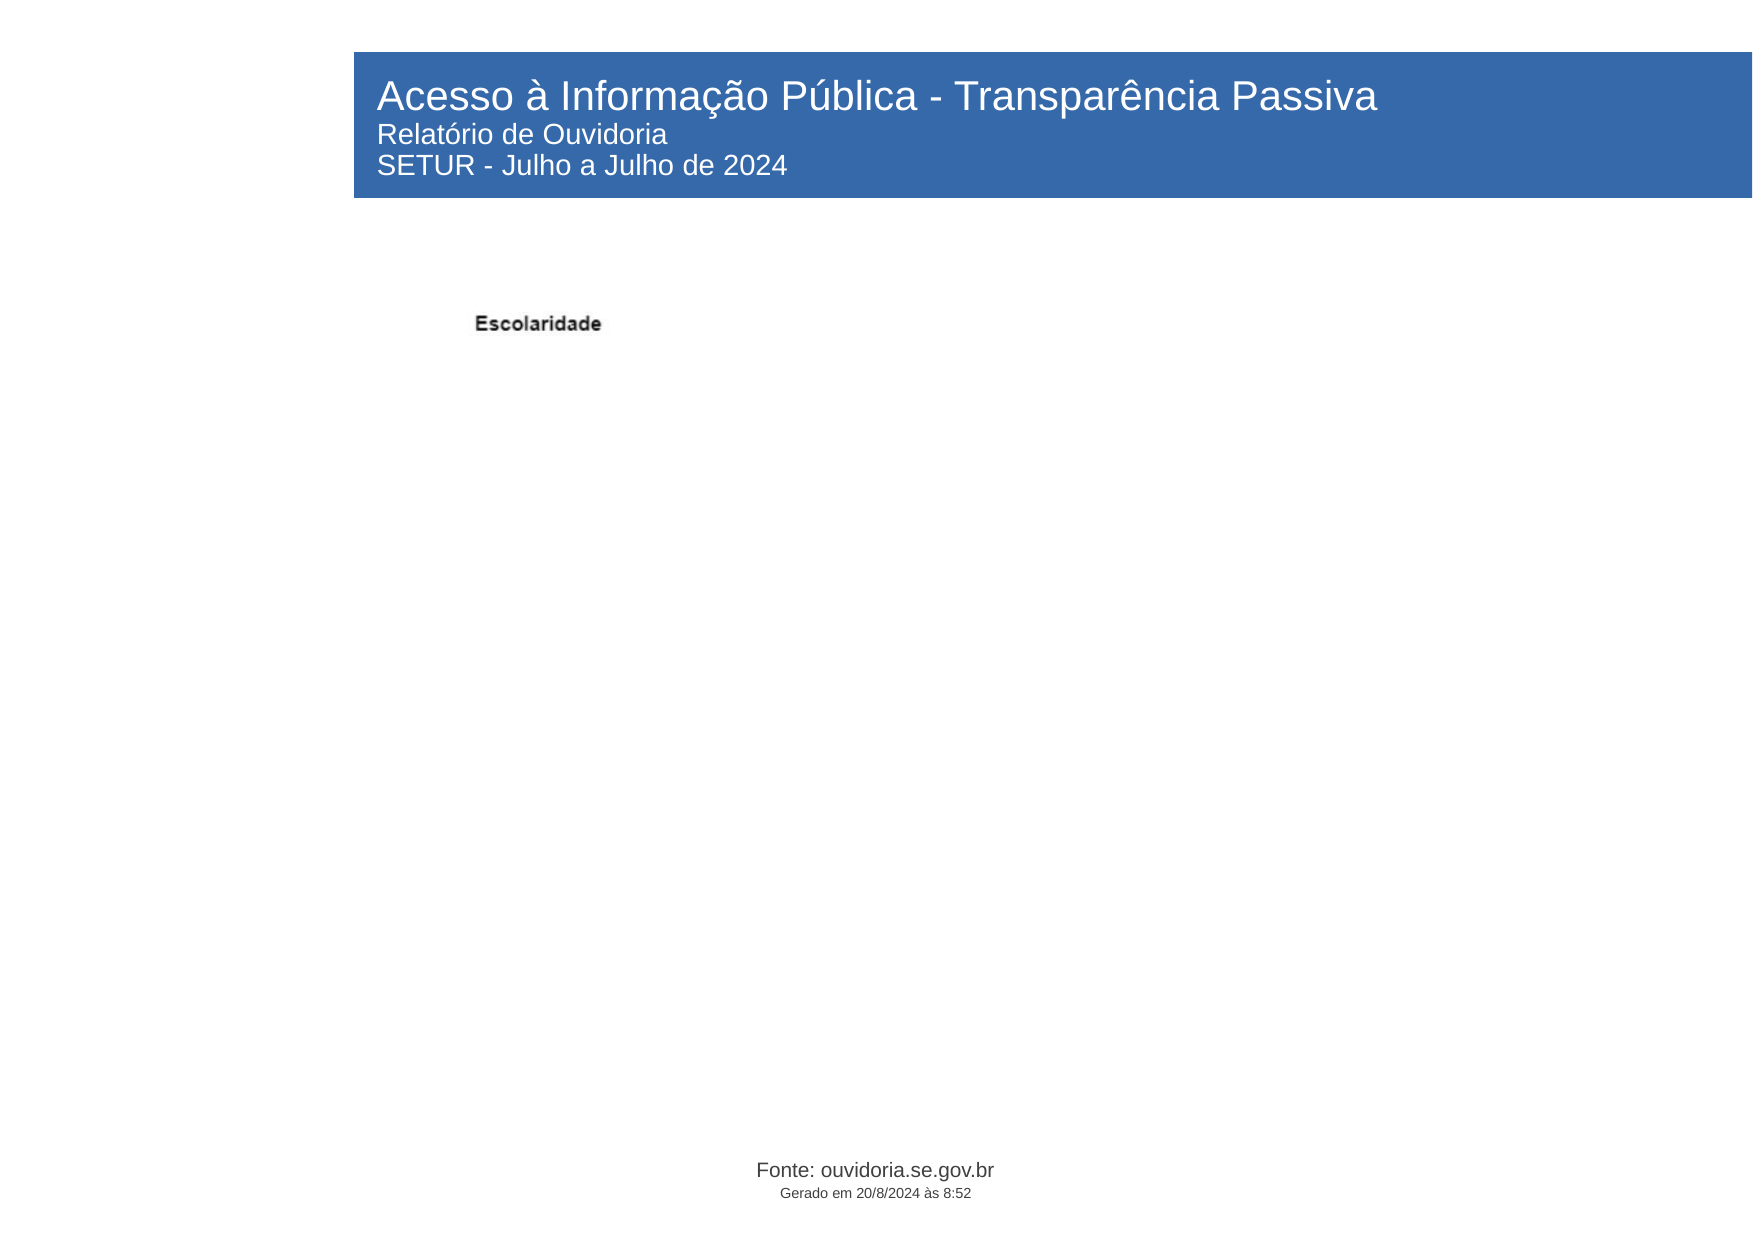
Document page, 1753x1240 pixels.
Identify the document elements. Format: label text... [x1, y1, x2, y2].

text_box Gerado em 20/8/2024 às 8:52 [780, 1184, 999, 1208]
text_box Acesso à Informação Pública - Transparência Passiva Relatório de Ouvidoria SETUR - Julho a Julho de 2024 [376, 72, 1403, 186]
text_box Fonte: ouvidoria.se.gov.br [756, 1158, 1023, 1188]
text_box [227, 211, 1527, 1028]
text_box [354, 52, 1752, 198]
